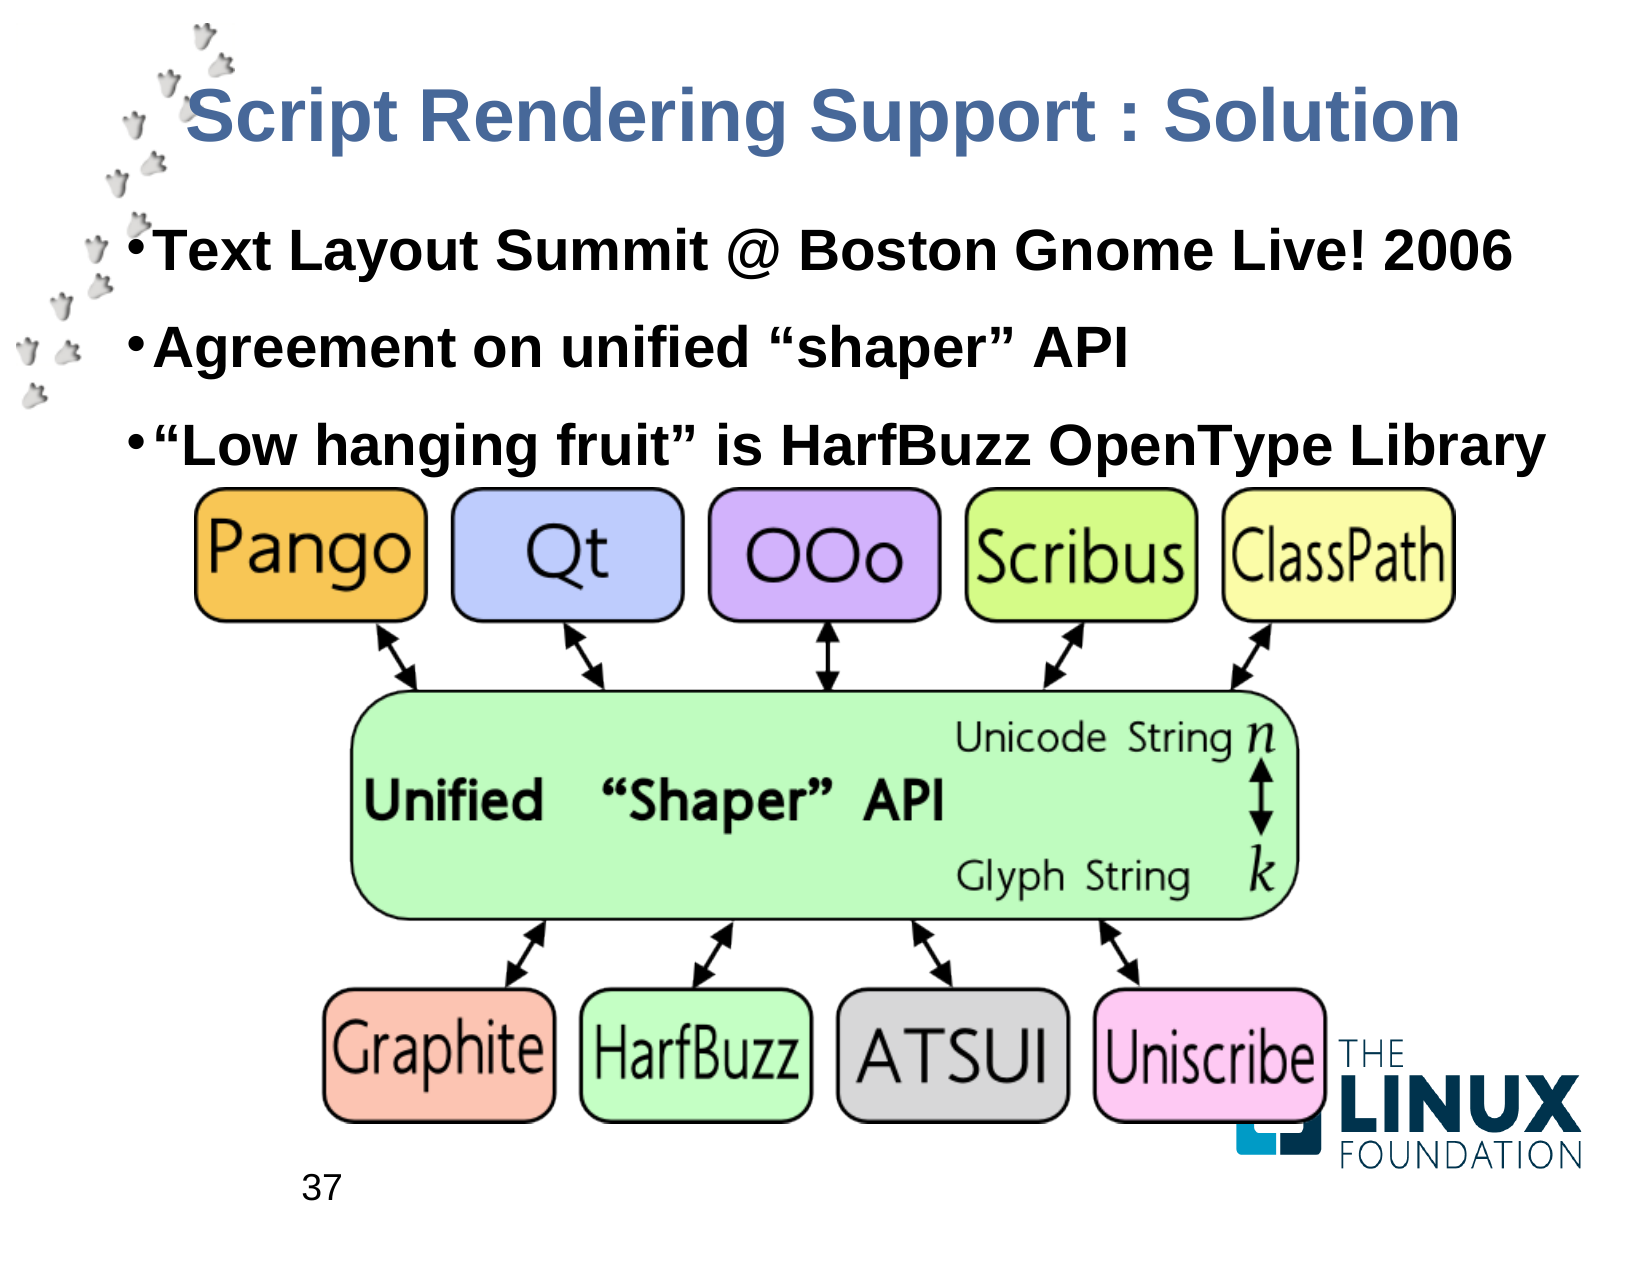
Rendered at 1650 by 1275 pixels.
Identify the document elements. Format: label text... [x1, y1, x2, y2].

picture [16, 23, 235, 430]
picture [194, 487, 1613, 1200]
text_box Text Layout Summit @ Boston Gnome Live! 2006 Agreement on unified “shaper” API “Low hanging fruit” is HarfBuzz OpenType Library [111, 177, 1574, 453]
title Script Rendering Support : Solution [135, 57, 1515, 177]
